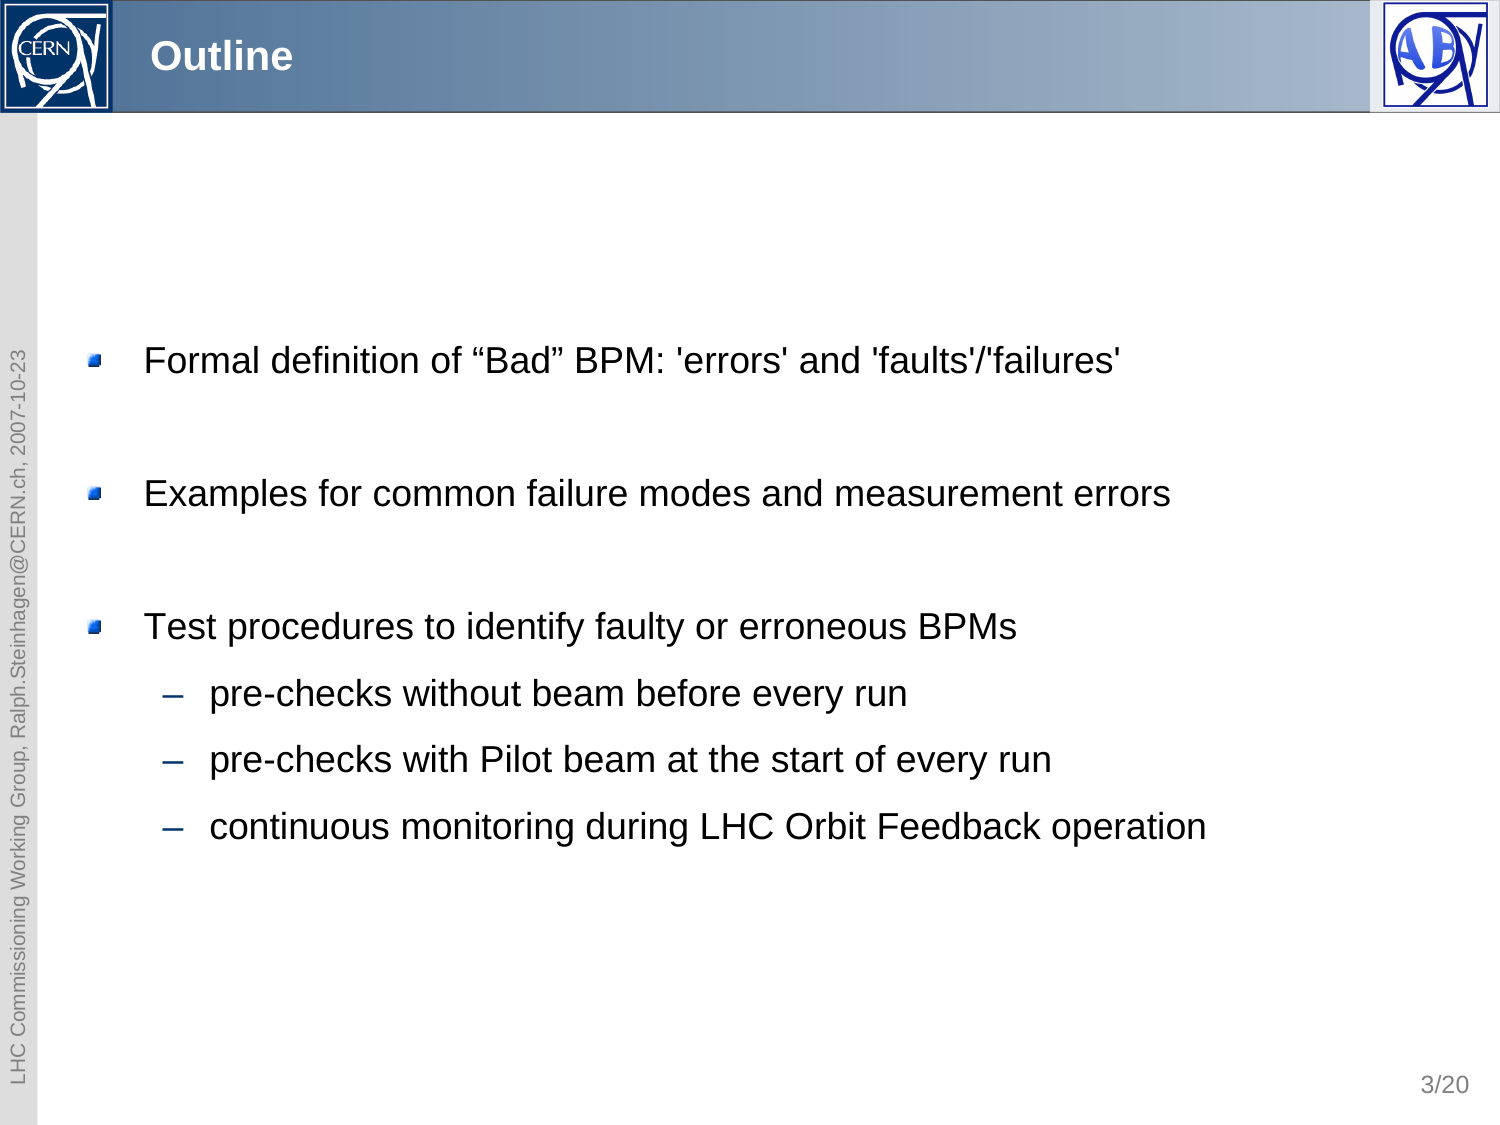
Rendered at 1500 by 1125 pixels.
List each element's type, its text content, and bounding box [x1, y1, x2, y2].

list Formal definition of “Bad” BPM: 'errors' and 'faults'/'failures' Examples for common failure modes and measurement errors Test procedures to identify faulty or erroneous BPMs pre-checks without beam before every run pre-checks with Pilot beam at the start of every run continuous monitoring during LHC Orbit Feedback operation [87, 137, 1438, 1016]
picture [0, 0, 113, 113]
title Outline [150, 0, 1201, 113]
picture [1382, 1, 1489, 108]
